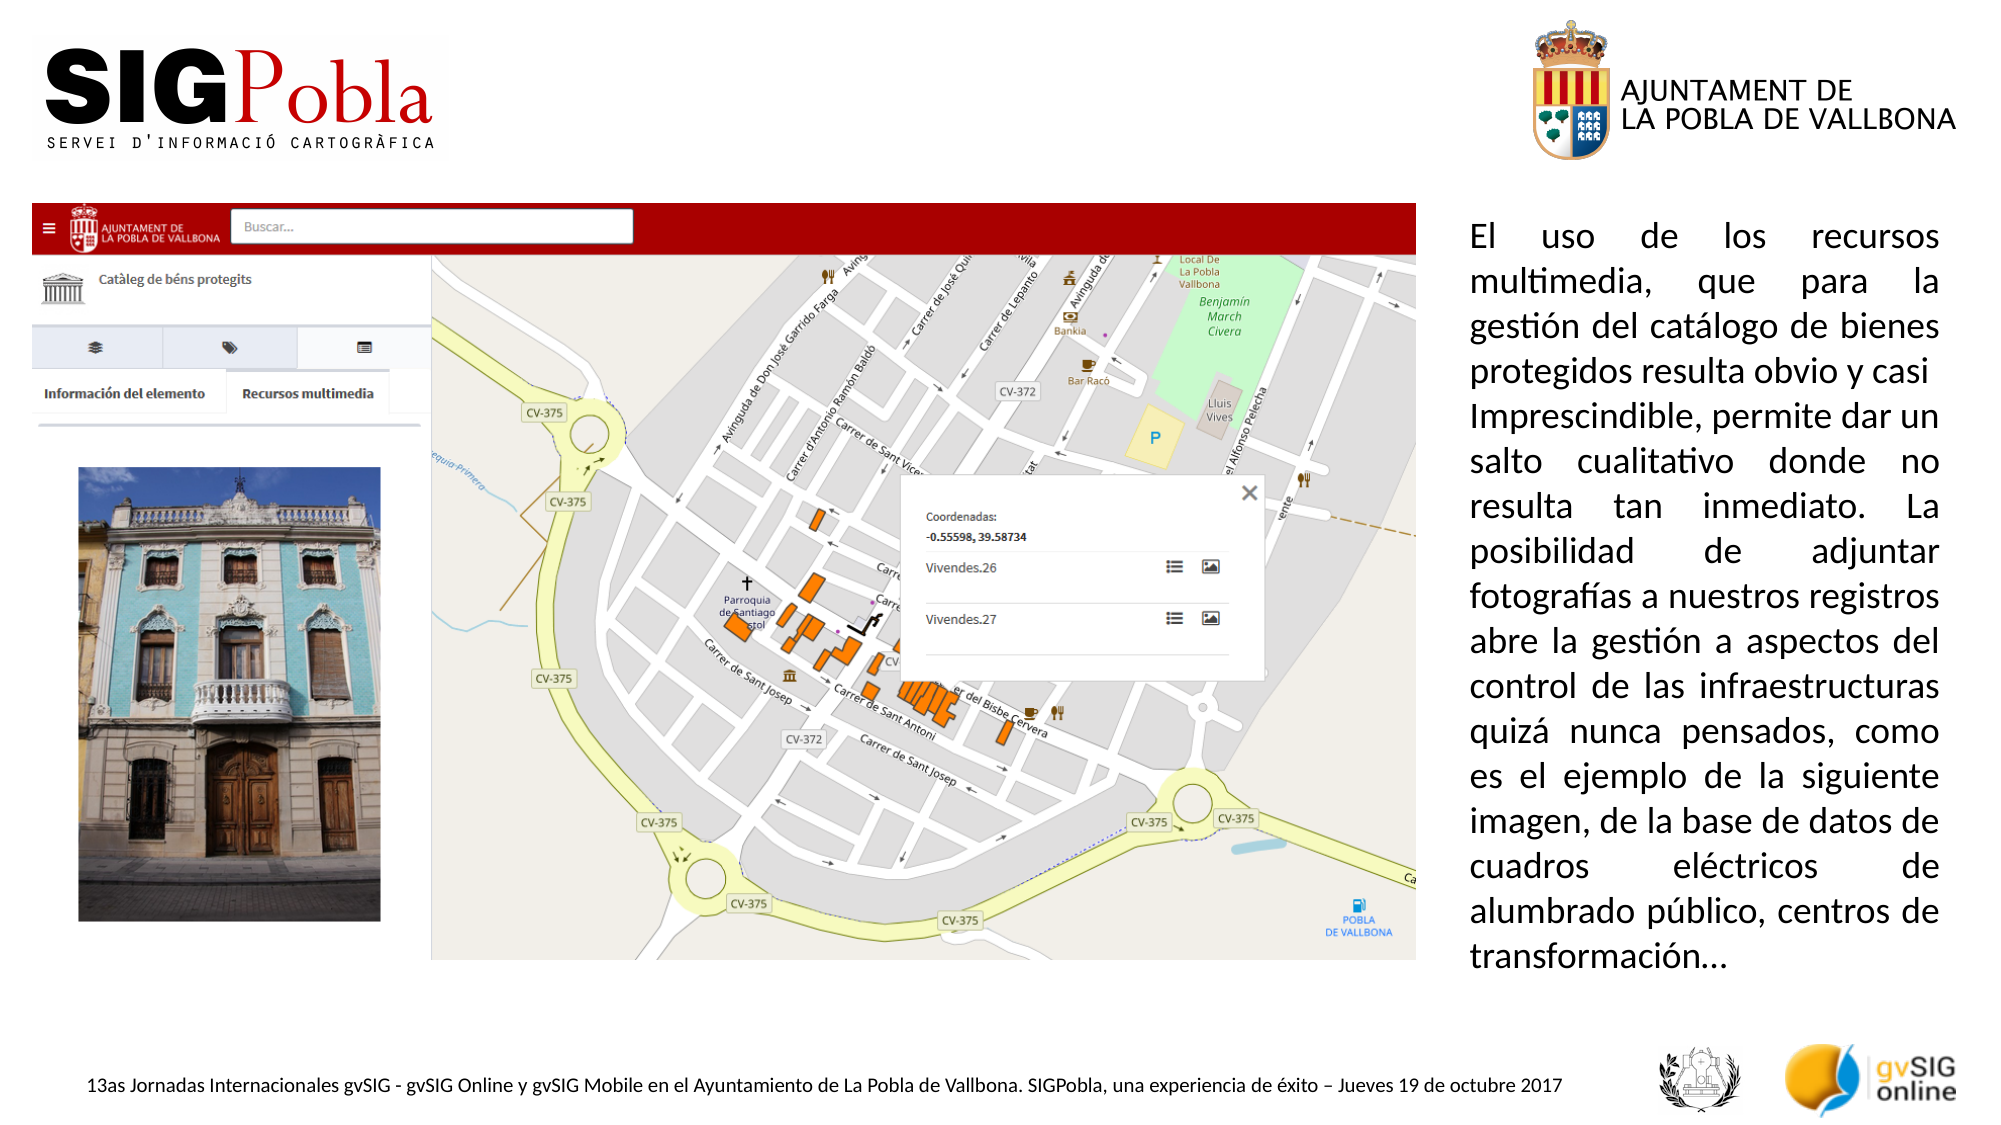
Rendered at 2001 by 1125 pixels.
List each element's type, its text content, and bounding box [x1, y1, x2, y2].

picture [32, 35, 449, 161]
picture [32, 204, 1416, 960]
picture [1656, 1083, 1745, 1117]
picture [1533, 20, 1956, 161]
text_box 13as Jornadas Internacionales gvSIG - gvSIG Online y gvSIG Mobile en el Ayuntamiento de La Pobla de Vallbona. SIGPobla, una experiencia de éxito – Jueves 19 de octubre 2017 [71, 1063, 1593, 1105]
text_box El uso de los recursos multimedia, que para la gestión del catálogo de bienes protegidos resulta obvio y casi Imprescindible, permite dar un salto cualitativo donde no resulta tan inmediato. La posibilidad de adjuntar fotografías a nuestros registros abre la gestión a aspectos del control de las infraestructuras quizá nunca pensados, como es el ejemplo de la siguiente imagen, de la base de datos de cuadros eléctricos de alumbrado público, centros de transformación… [1454, 204, 1956, 1083]
picture [1785, 1083, 1956, 1118]
